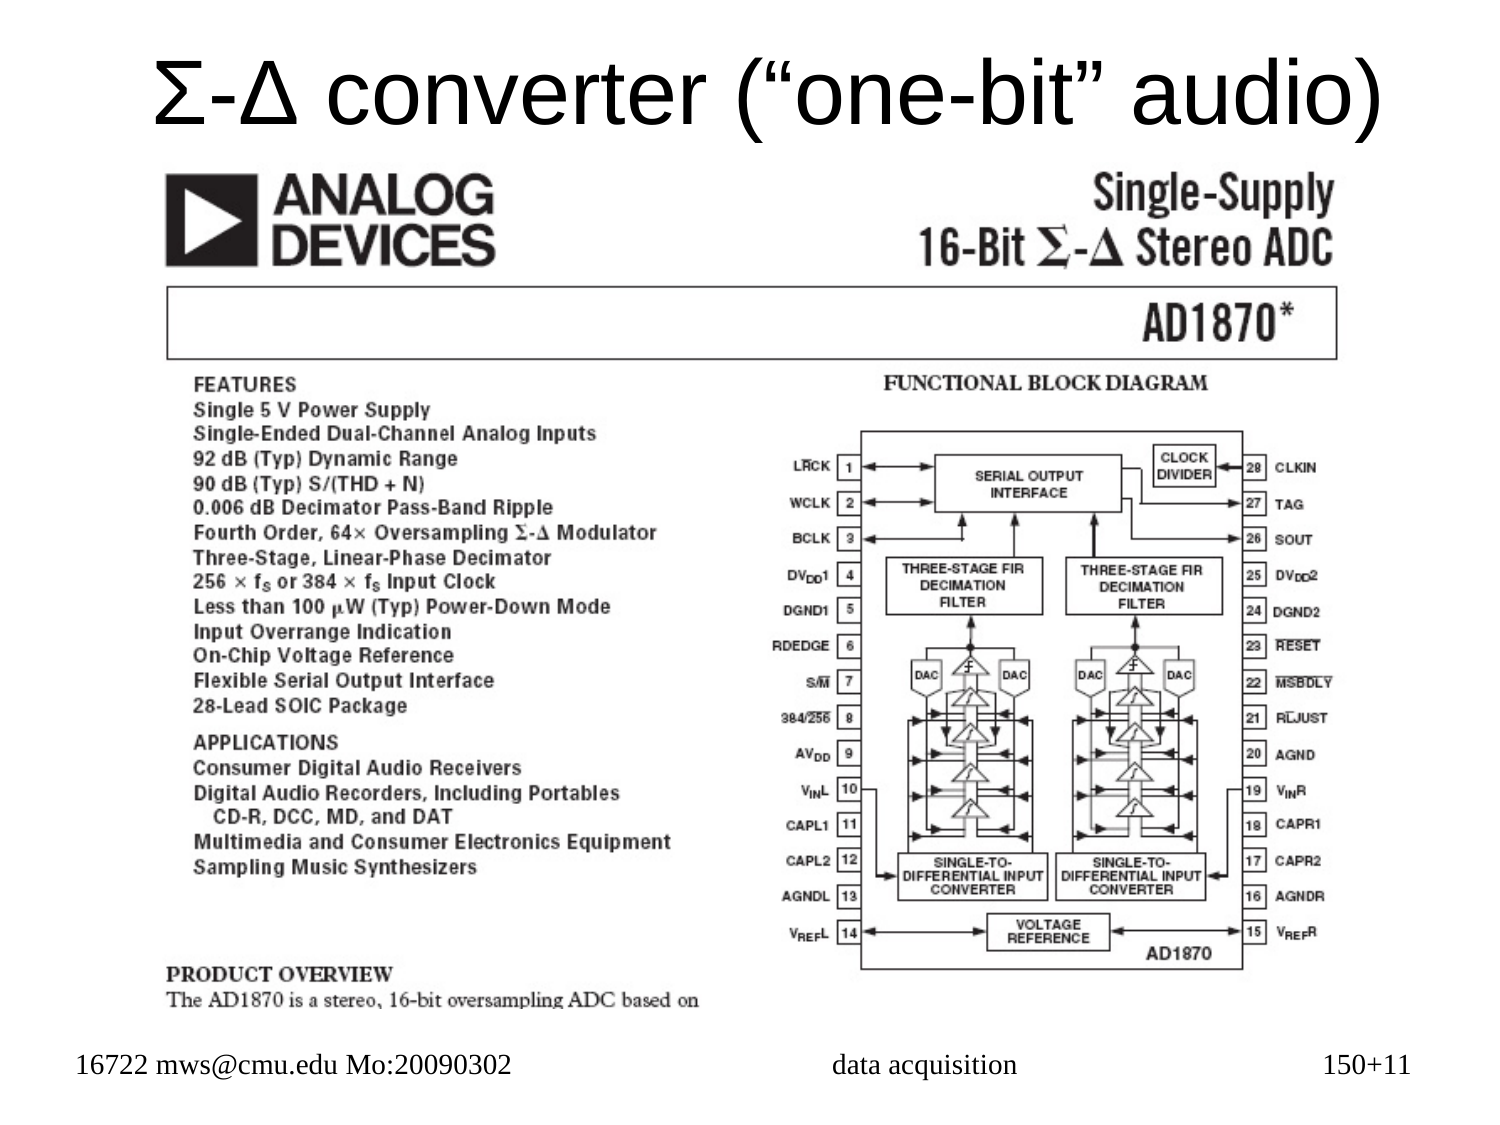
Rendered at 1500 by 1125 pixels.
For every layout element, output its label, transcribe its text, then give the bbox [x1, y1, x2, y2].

picture [150, 162, 1363, 1009]
text_box Σ-Δ converter (“one-bit” audio) [37, 24, 1476, 150]
